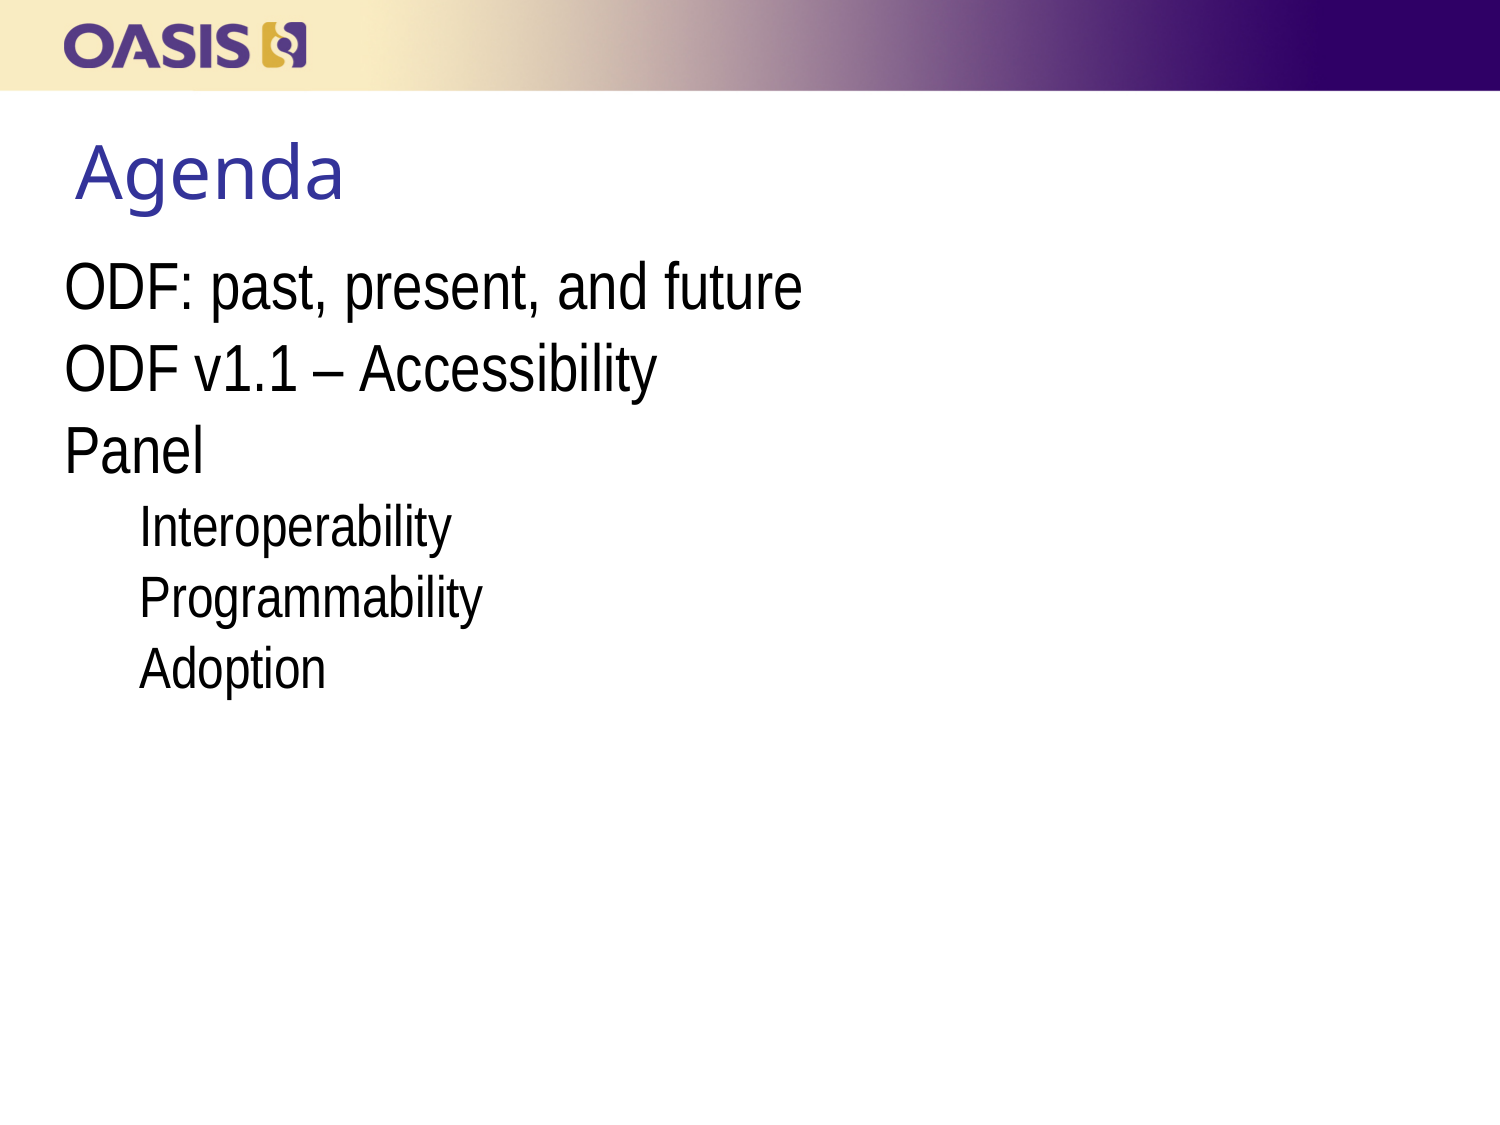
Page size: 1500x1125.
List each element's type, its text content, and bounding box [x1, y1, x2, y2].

list ODF: past, present, and future ODF v1.1 – Accessibility Panel Interoperability Programmability Adoption [64, 257, 1402, 1017]
title Agenda [75, 121, 1438, 229]
picture [0, 0, 1500, 1125]
